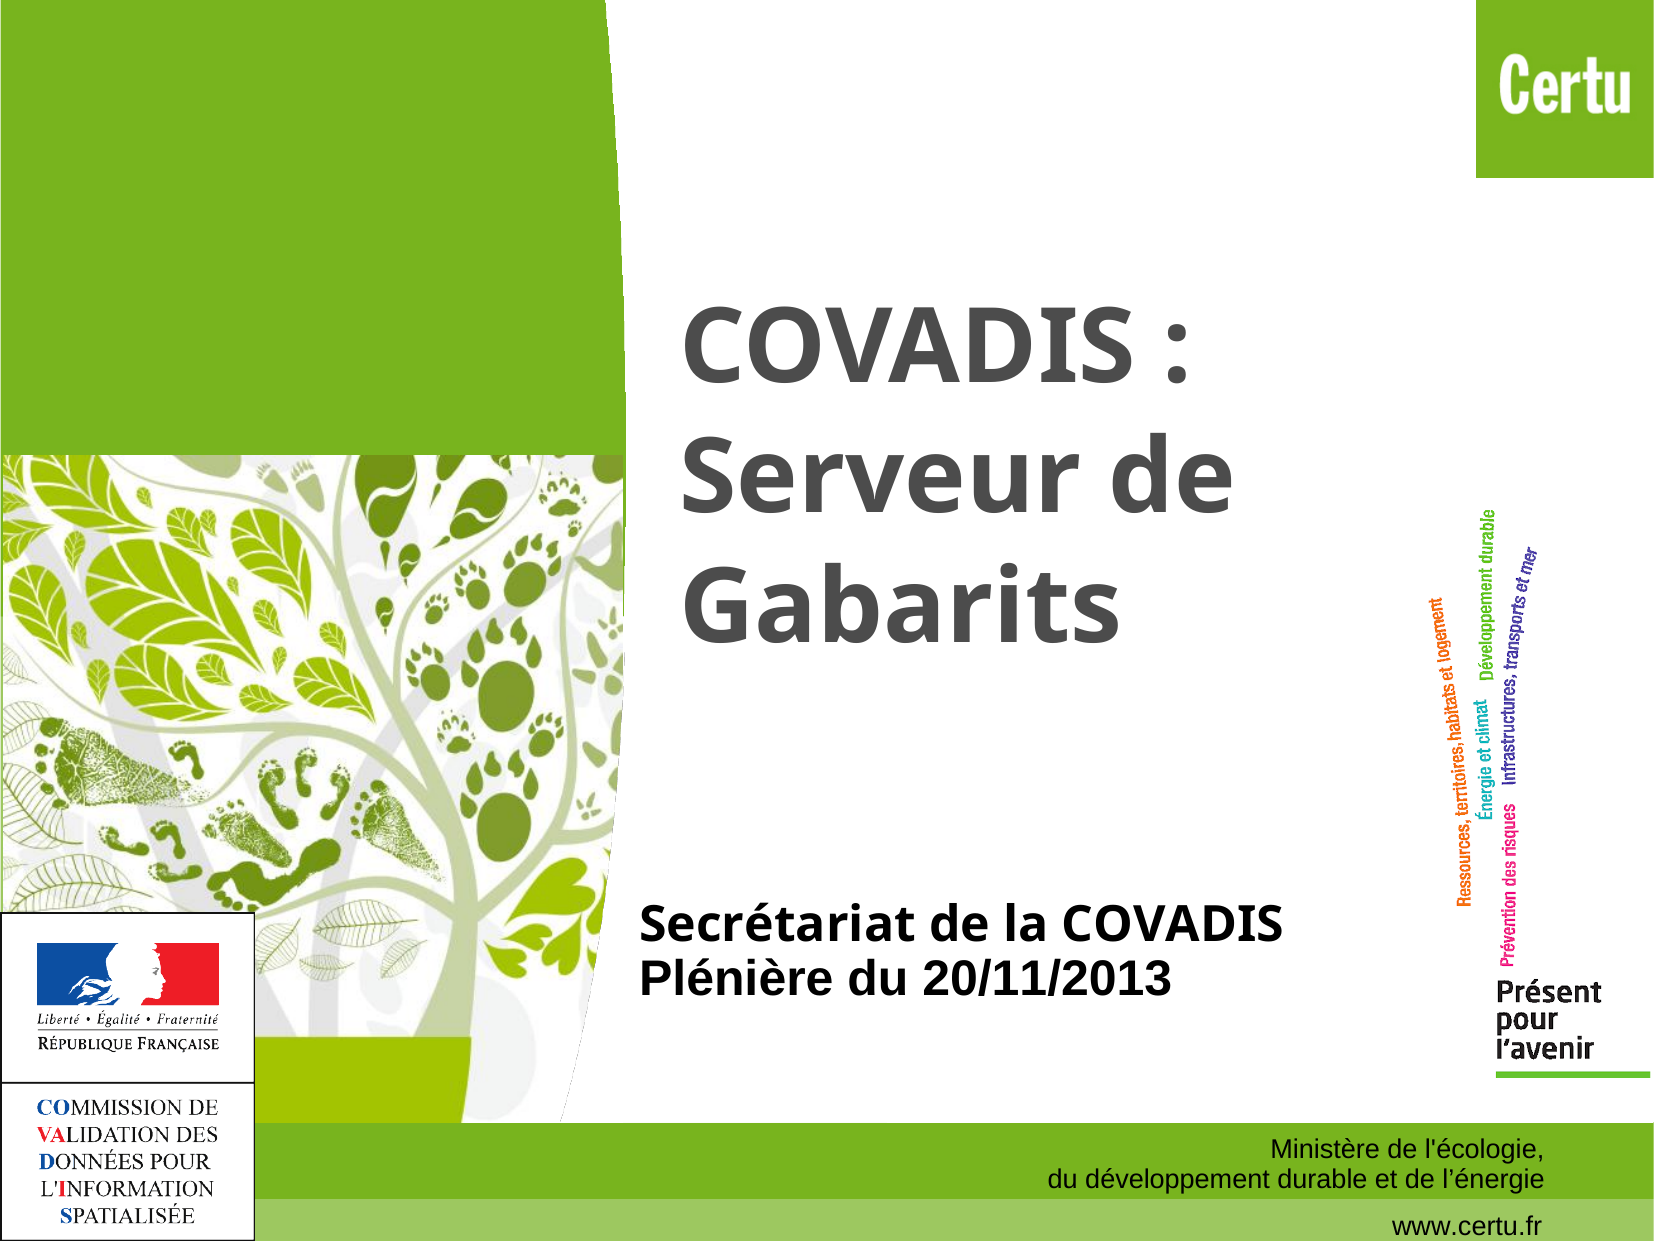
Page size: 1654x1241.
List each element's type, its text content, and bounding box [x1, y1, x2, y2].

text_box www.certu.fr [877, 1202, 1557, 1241]
title COVADIS : Serveur de Gabarits [679, 225, 1506, 711]
picture [0, 0, 1654, 1241]
text_box Ministère de l'écologie, du développement durable et de l’énergie [731, 1125, 1559, 1201]
text_box Secrétariat de la COVADIS Plénière du 20/11/2013 [639, 844, 1477, 1052]
